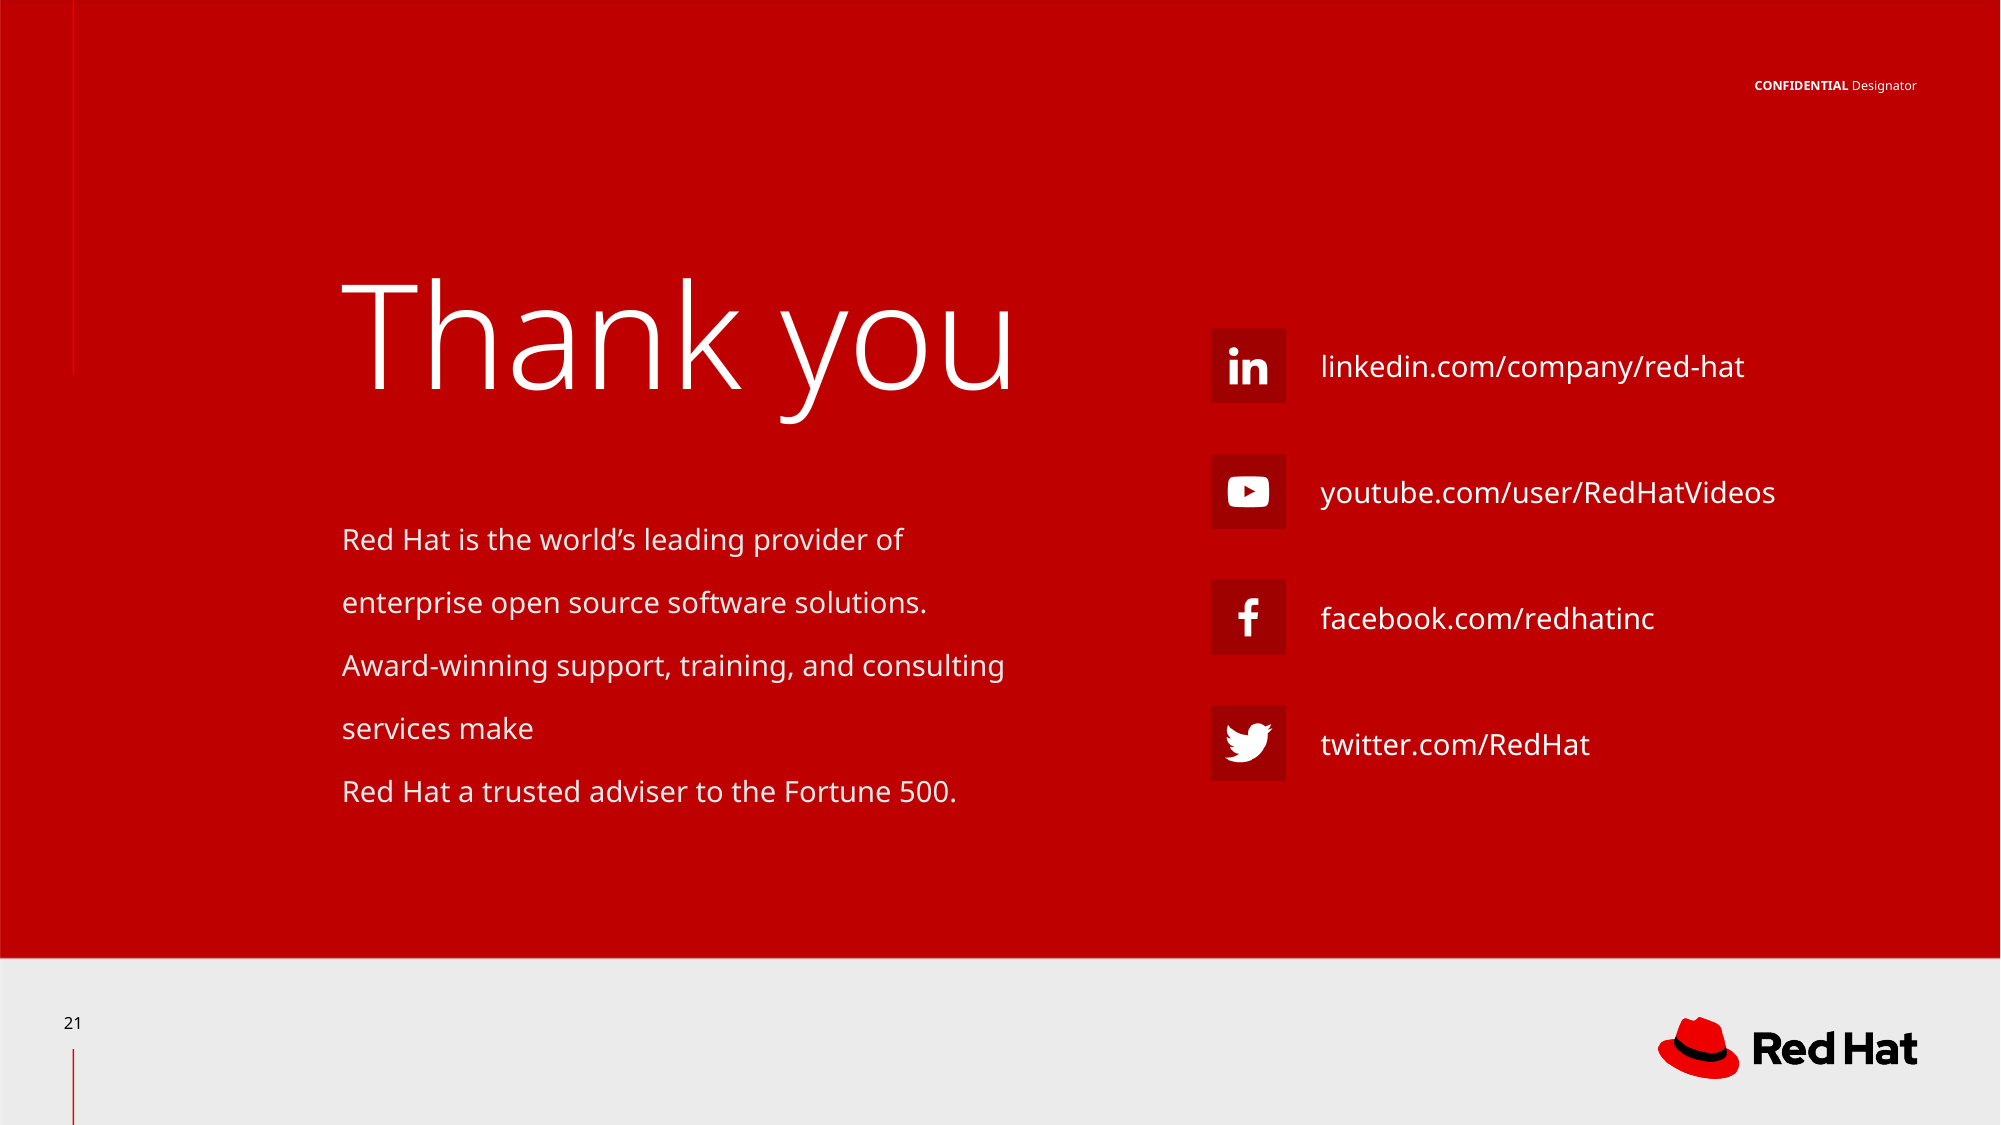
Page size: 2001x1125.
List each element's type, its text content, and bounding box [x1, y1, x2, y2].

picture [0, 0, 2001, 1125]
text_box Red Hat is the world’s leading provider of enterprise open source software solutions. Award-winning support, training, and consulting services make Red Hat a trusted adviser to the Fortune 500. [341, 493, 1022, 744]
title Thank you [341, 93, 1147, 419]
